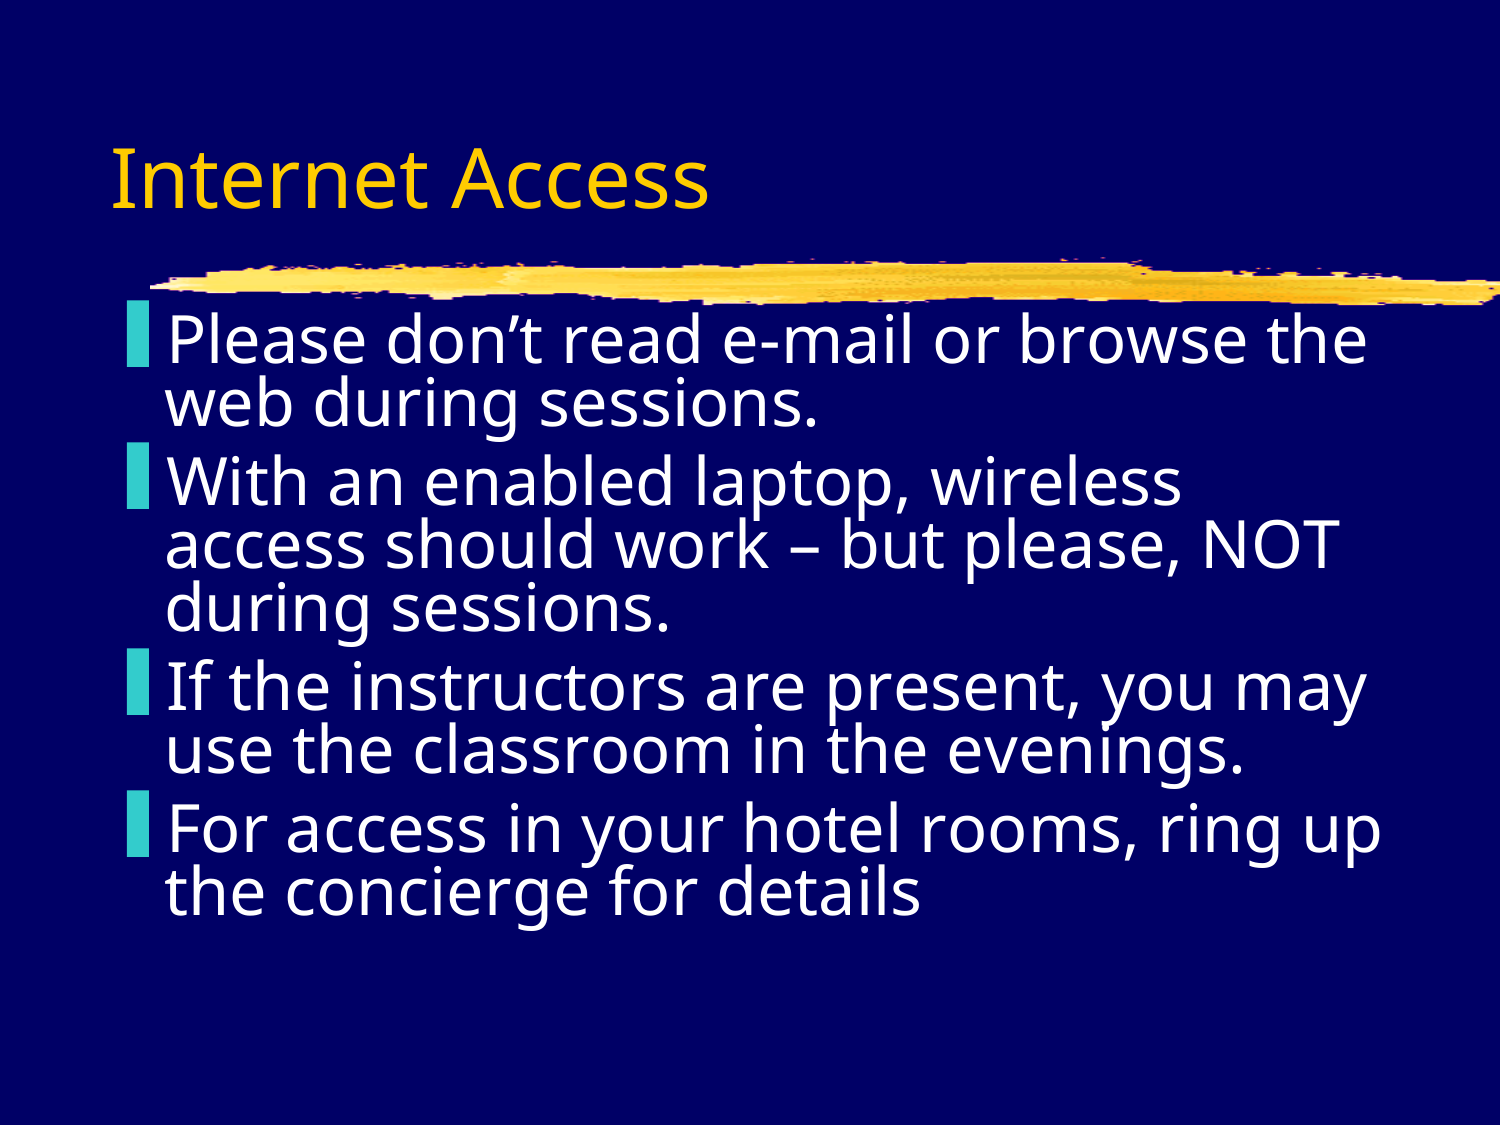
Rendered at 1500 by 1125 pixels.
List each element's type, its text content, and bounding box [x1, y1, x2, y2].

picture [150, 252, 1500, 316]
title Internet Access [110, 78, 1391, 297]
list Please don’t read e-mail or browse the web during sessions. With an enabled laptop, wireless access should work – but please, NOT during sessions. If the instructors are present, you may use the classroom in the evenings. For access in your hotel rooms, ring up the concierge for details [110, 312, 1391, 1125]
